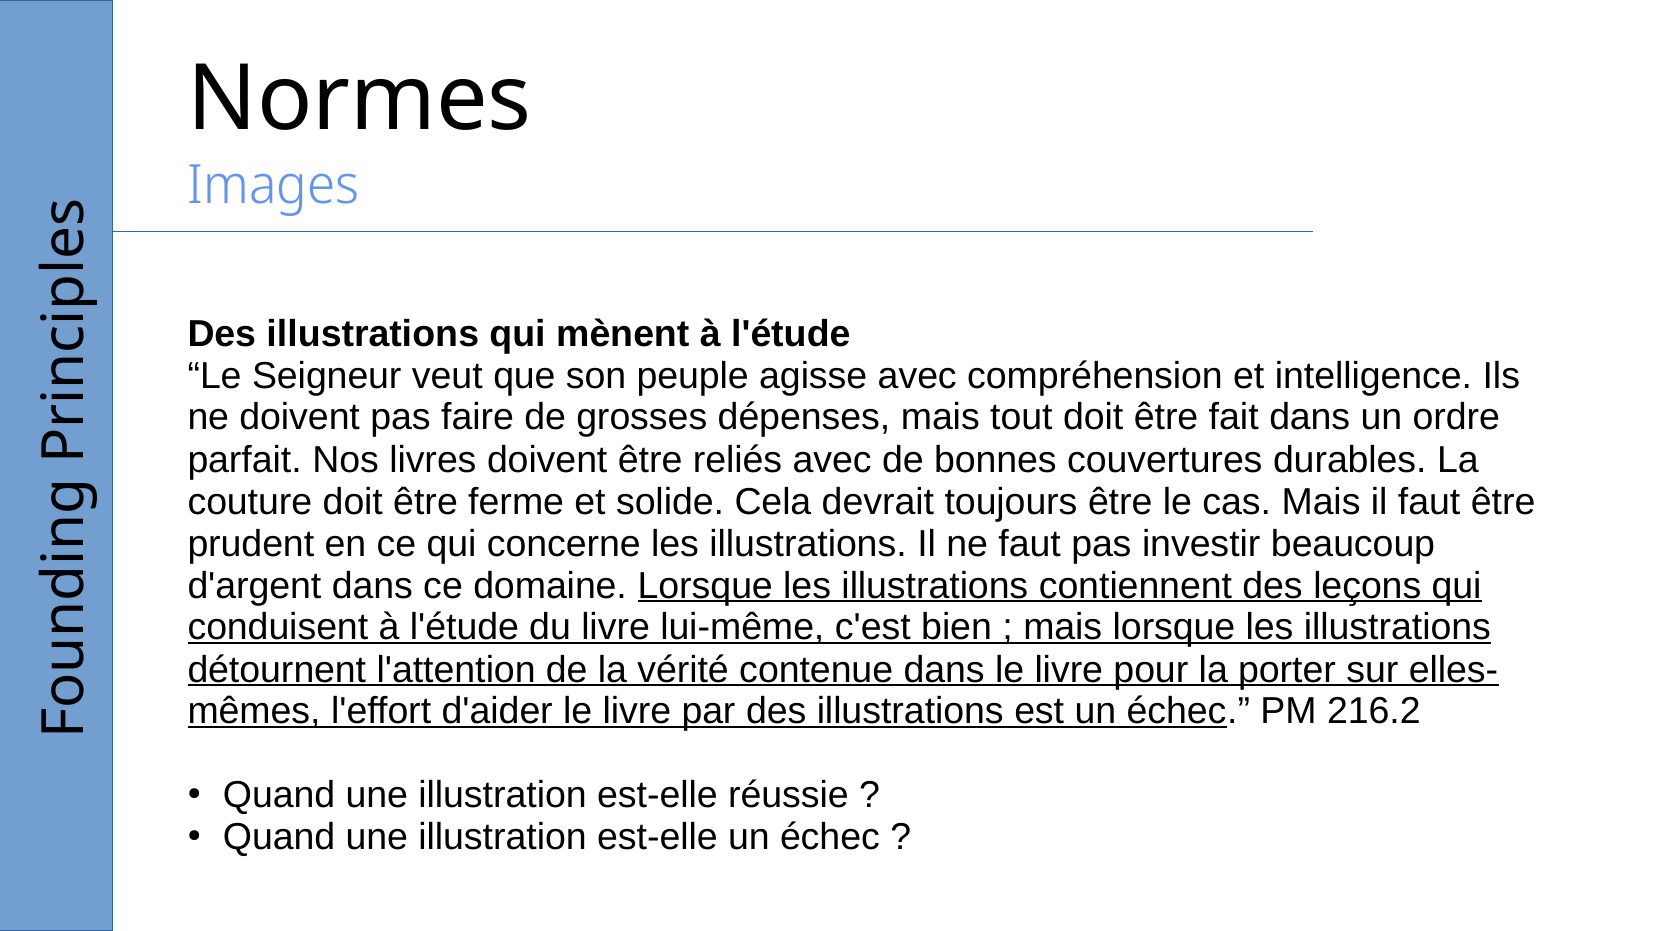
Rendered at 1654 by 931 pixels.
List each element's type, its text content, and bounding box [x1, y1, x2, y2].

title Normes [187, 33, 1571, 125]
title Images [187, 125, 1571, 239]
text_box Founding Principles [13, 37, 105, 901]
text_box [0, 0, 113, 931]
subtitle Des illustrations qui mènent à l'étude “Le Seigneur veut que son peuple agisse avec compréhension et intelligence. Ils ne doivent pas faire de grosses dépenses, mais tout doit être fait dans un ordre parfait. Nos livres doivent être reliés avec de bonnes couvertures durables. La couture doit être ferme et solide. Cela devrait toujours être le cas. Mais il faut être prudent en ce qui concerne les illustrations. Il ne faut pas investir beaucoup d'argent dans ce domaine. Lorsque les illustrations contiennent des leçons qui conduisent à l'étude du livre lui-même, c'est bien ; mais lorsque les illustrations détournent l'attention de la vérité contenue dans le livre pour la porter sur elles-mêmes, l'effort d'aider le livre par des illustrations est un échec.” PM 216.2 Quand une illustration est-elle réussie ? Quand une illustration est-elle un échec ? [187, 312, 1538, 863]
